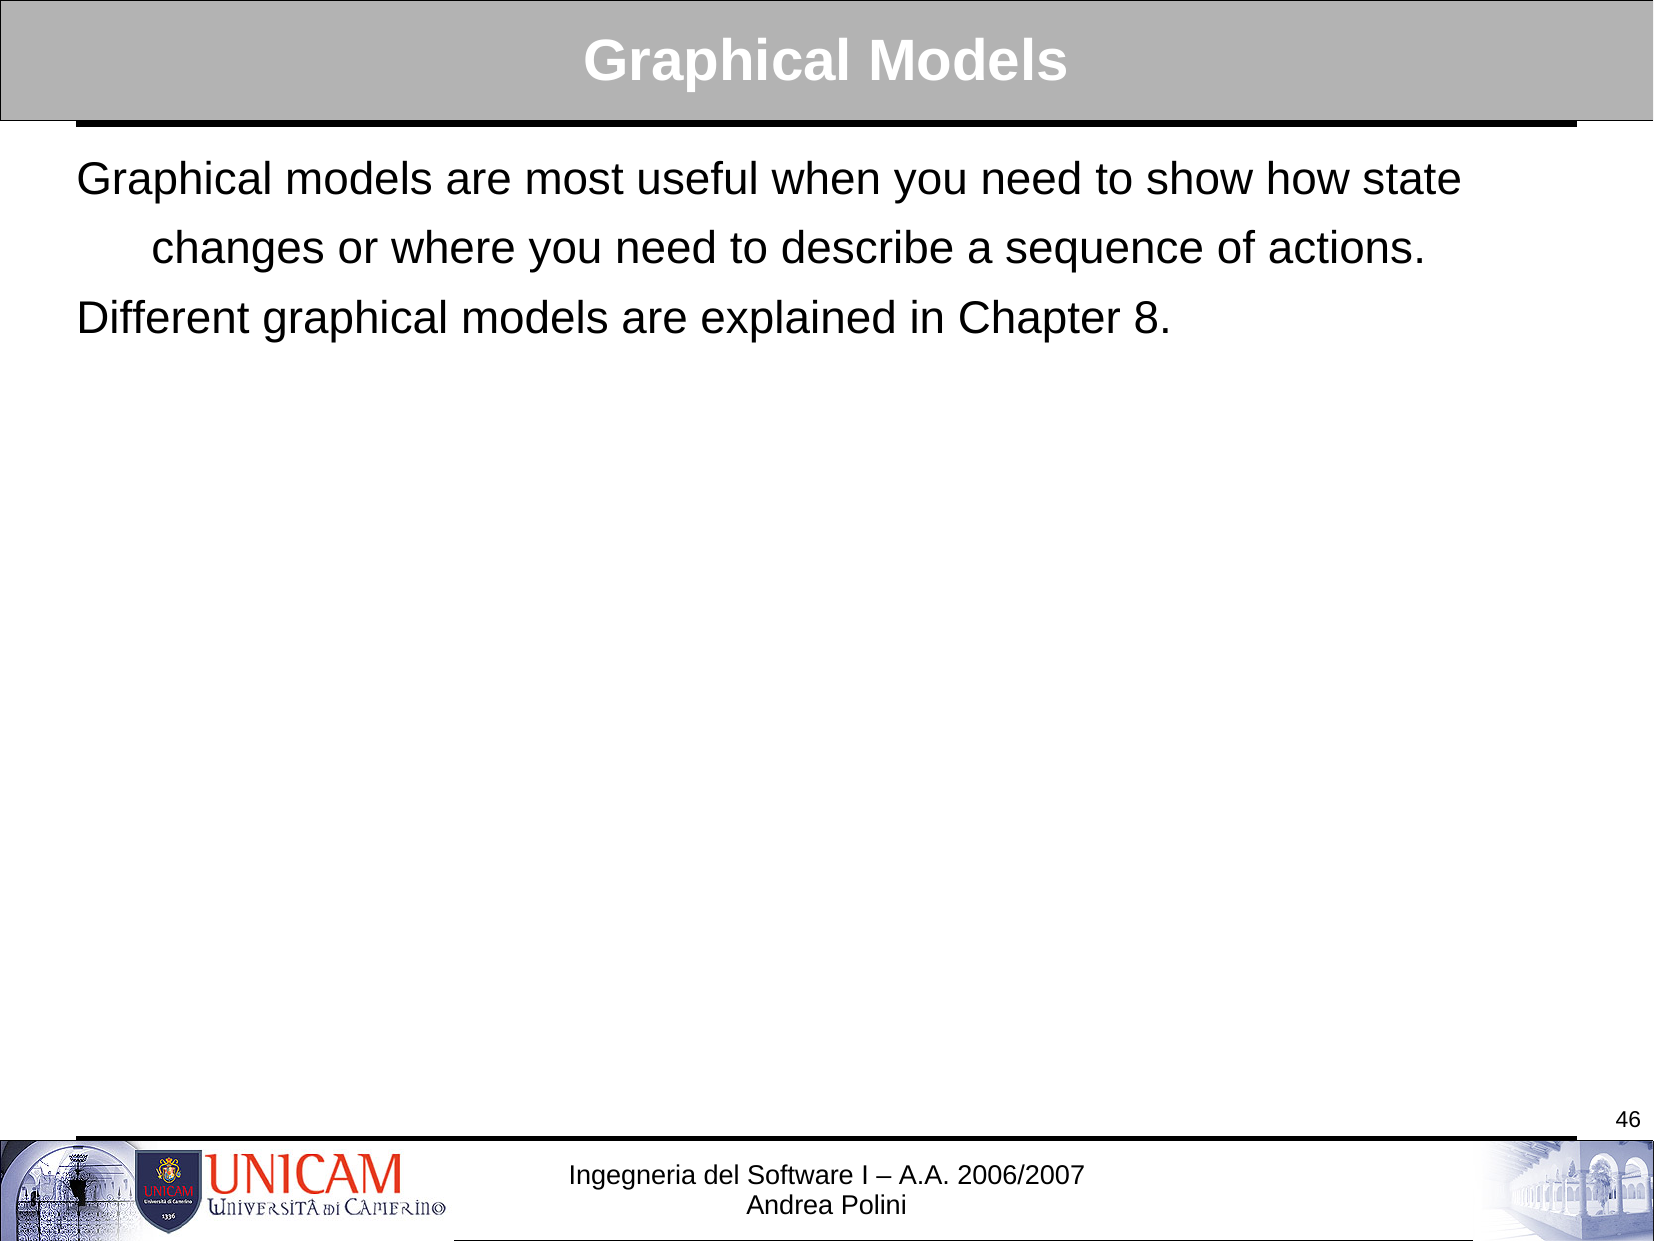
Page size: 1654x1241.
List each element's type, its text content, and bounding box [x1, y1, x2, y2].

list Graphical models are most useful when you need to show how state changes or where you need to describe a sequence of actions. Different graphical models are explained in Chapter 8. [76, 152, 1577, 656]
picture [0, 1141, 454, 1241]
picture [1473, 1141, 1654, 1241]
title Graphical Models [0, 0, 1653, 121]
